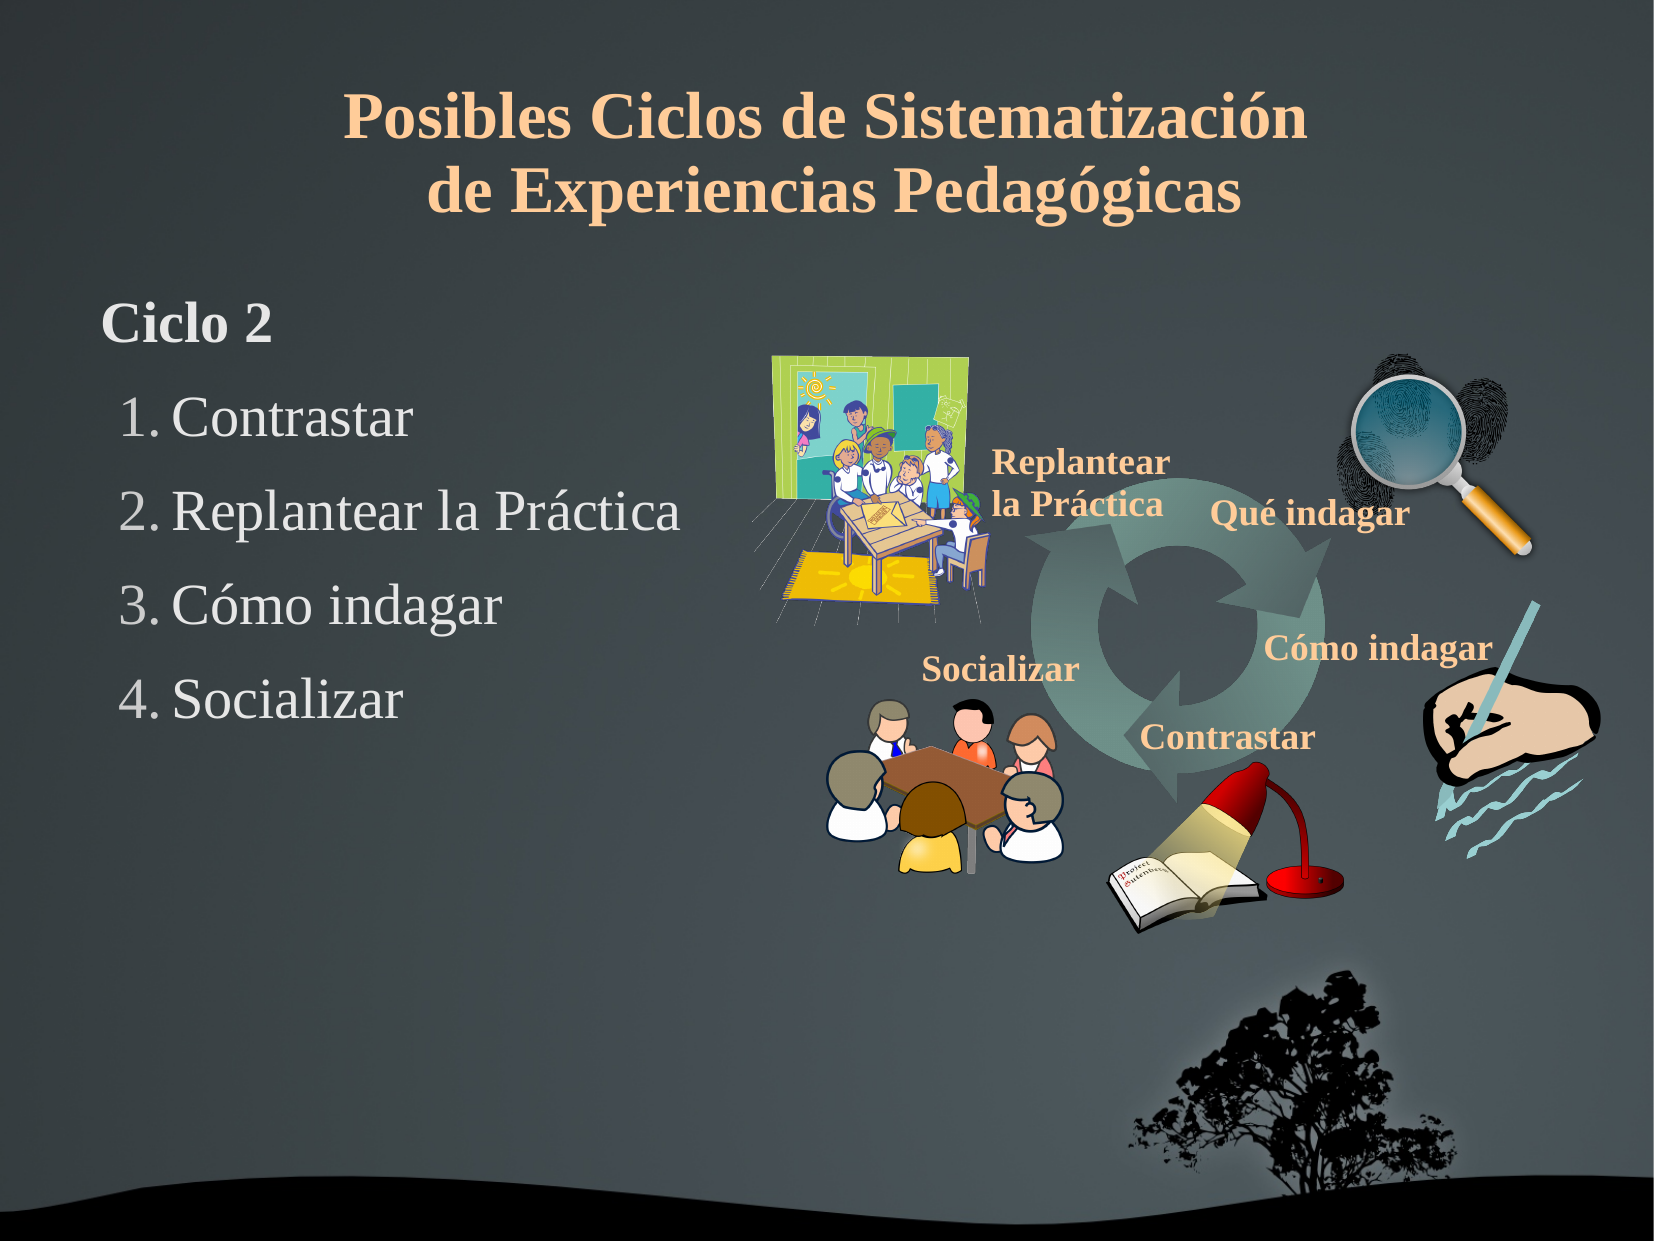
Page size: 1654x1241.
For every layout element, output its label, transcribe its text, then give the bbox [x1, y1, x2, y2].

text_box Qué indagar [1194, 484, 1426, 541]
text_box Contrastar [1124, 708, 1332, 759]
picture [0, 0, 1654, 1241]
text_box Socializar [906, 640, 1096, 697]
text_box Replantear la Práctica [976, 433, 1196, 532]
text_box Cómo indagar [1248, 619, 1509, 703]
list Ciclo 2 Contrastar Replantear la Práctica Cómo indagar Socializar [82, 290, 809, 1109]
title Posibles Ciclos de Sistematización de Experiencias Pedagógicas [82, 49, 1571, 257]
